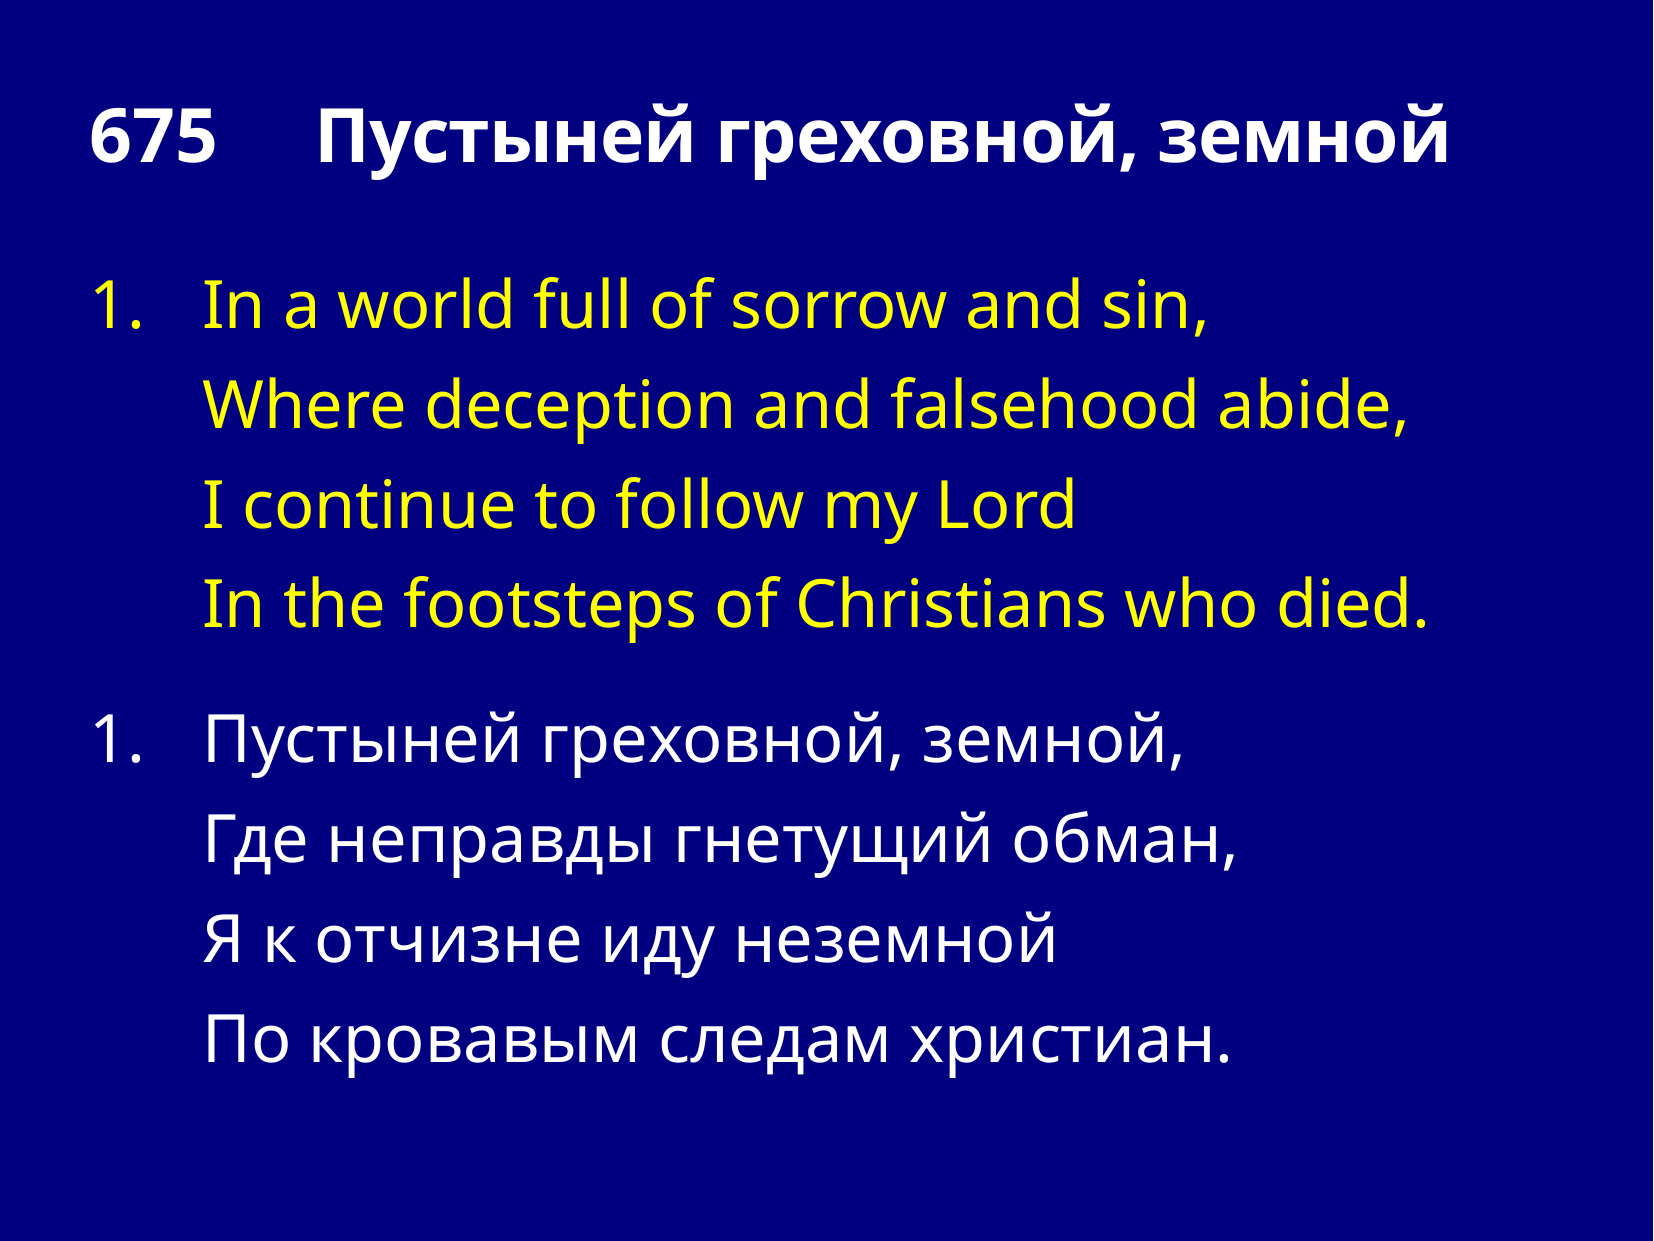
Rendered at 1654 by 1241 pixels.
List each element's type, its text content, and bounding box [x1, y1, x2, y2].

text_box 1. In a world full of sorrow and sin, Where deception and falsehood abide, I continue to follow my Lord In the footsteps of Christians who died. [75, 188, 1576, 638]
text_box 675 Пустыней греховной, земной [75, 75, 1653, 188]
text_box 1. Пустыней греховной, земной, Где неправды гнетущий обман, Я к отчизне иду неземной По кровавым следам христиан. [75, 675, 1576, 1163]
